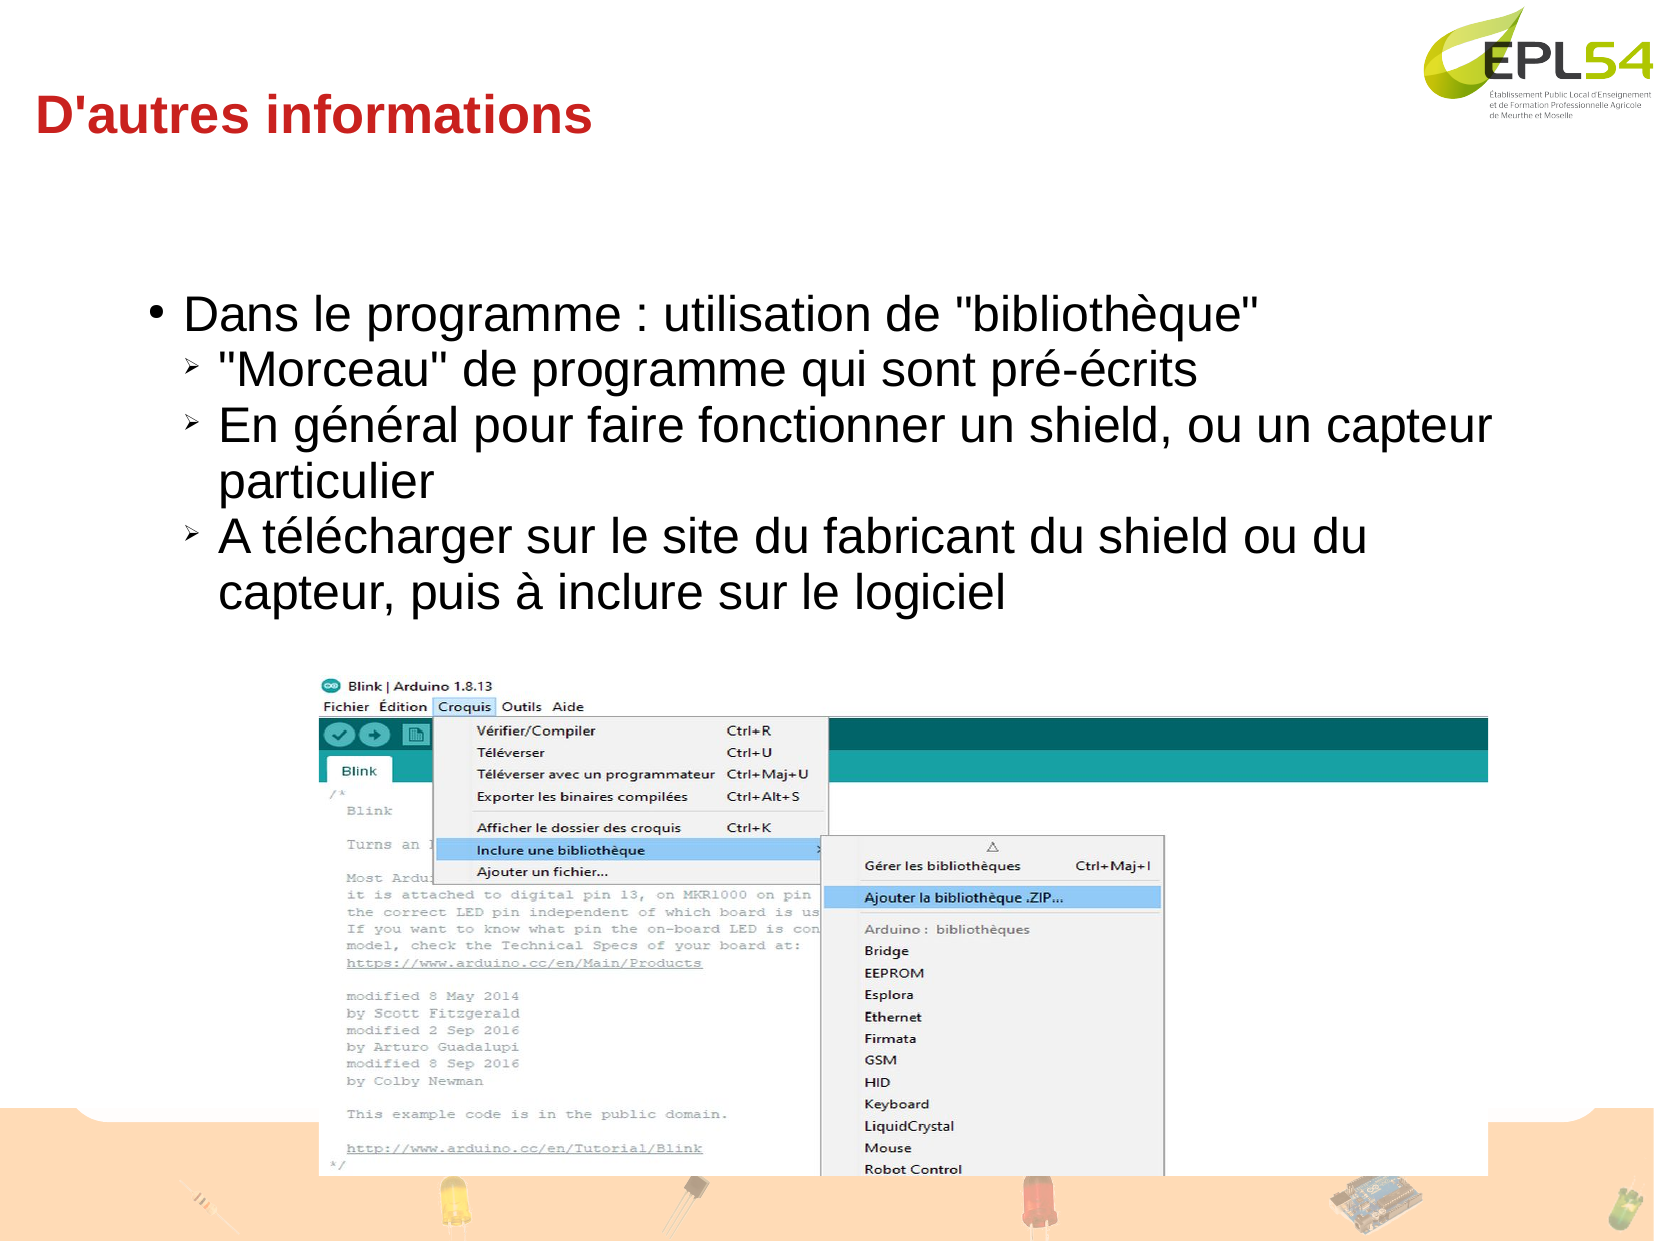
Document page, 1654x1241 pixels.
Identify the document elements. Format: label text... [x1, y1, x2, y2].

picture [1409, 6, 1654, 119]
title D'autres informations [35, 64, 1335, 166]
picture [318, 675, 1489, 1176]
text_box Dans le programme : utilisation de "bibliothèque" "Morceau" de programme qui sont pré-écrits En général pour faire fonctionner un shield, ou un capteur particulier A télécharger sur le site du fabricant du shield ou du capteur, puis à inclure sur le logiciel [112, 200, 1536, 650]
